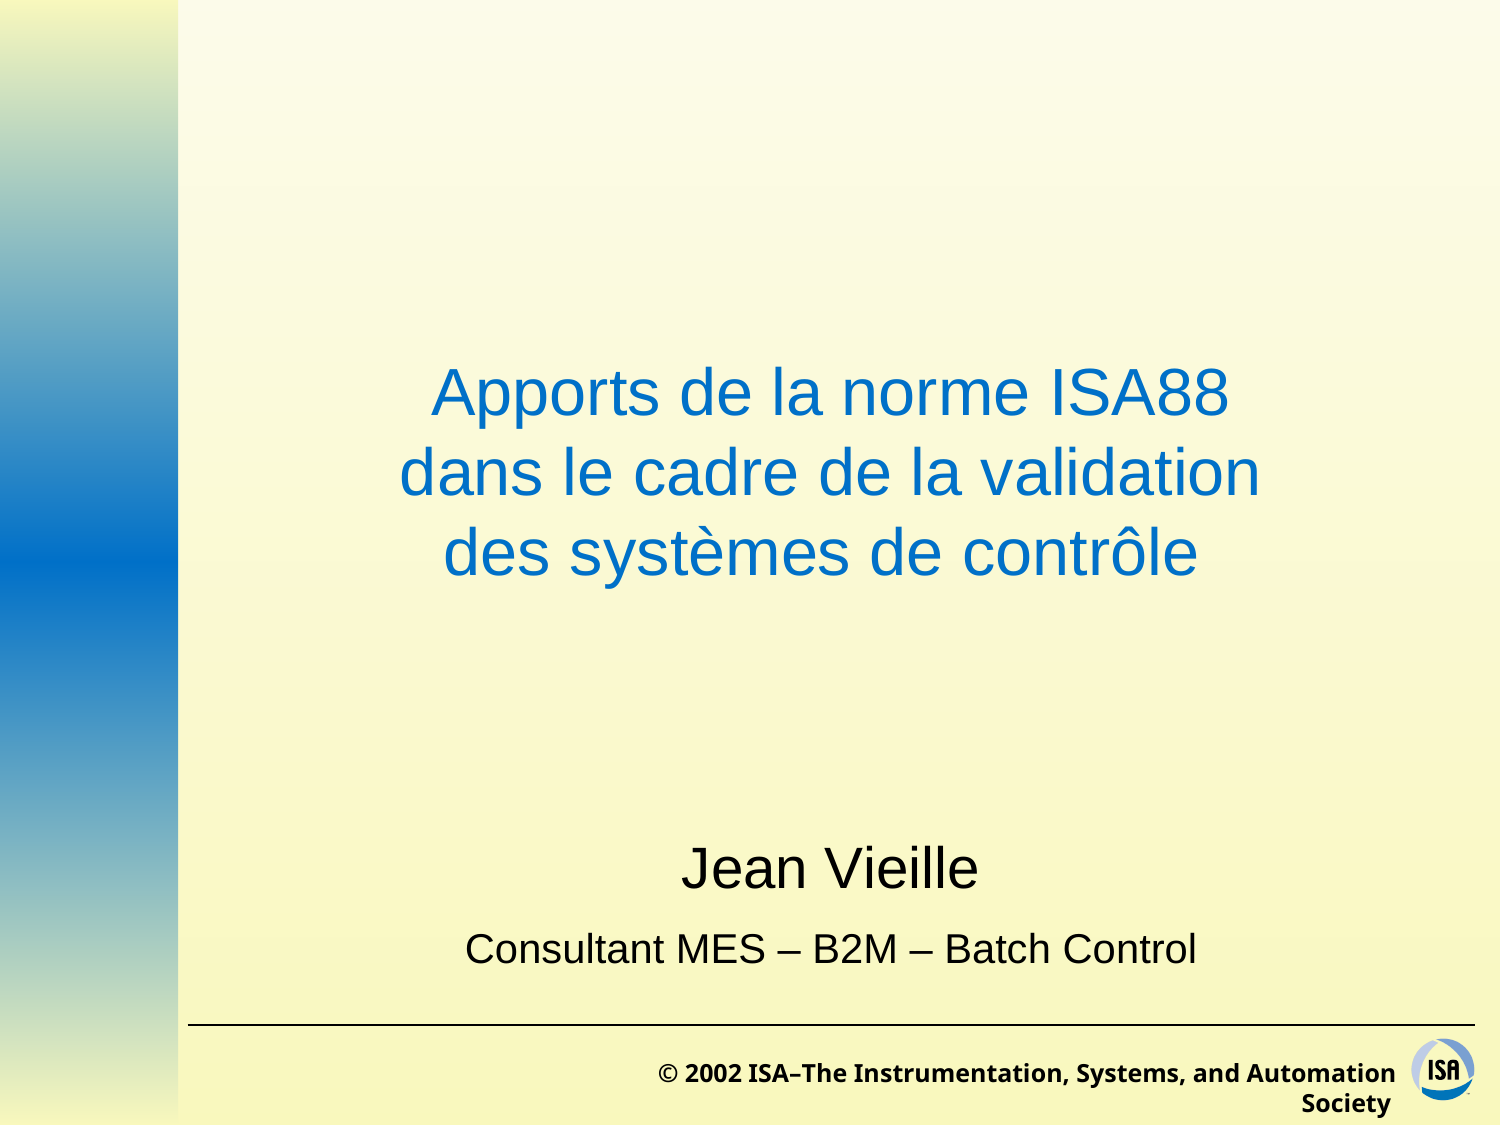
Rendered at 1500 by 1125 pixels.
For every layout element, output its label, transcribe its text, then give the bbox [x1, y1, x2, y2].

subtitle Jean Vieille Consultant MES – B2M – Batch Control [187, 725, 1476, 1013]
picture [1410, 1037, 1476, 1102]
title Apports de la norme ISA88 dans le cadre de la validation des systèmes de contrôle [187, 341, 1476, 596]
